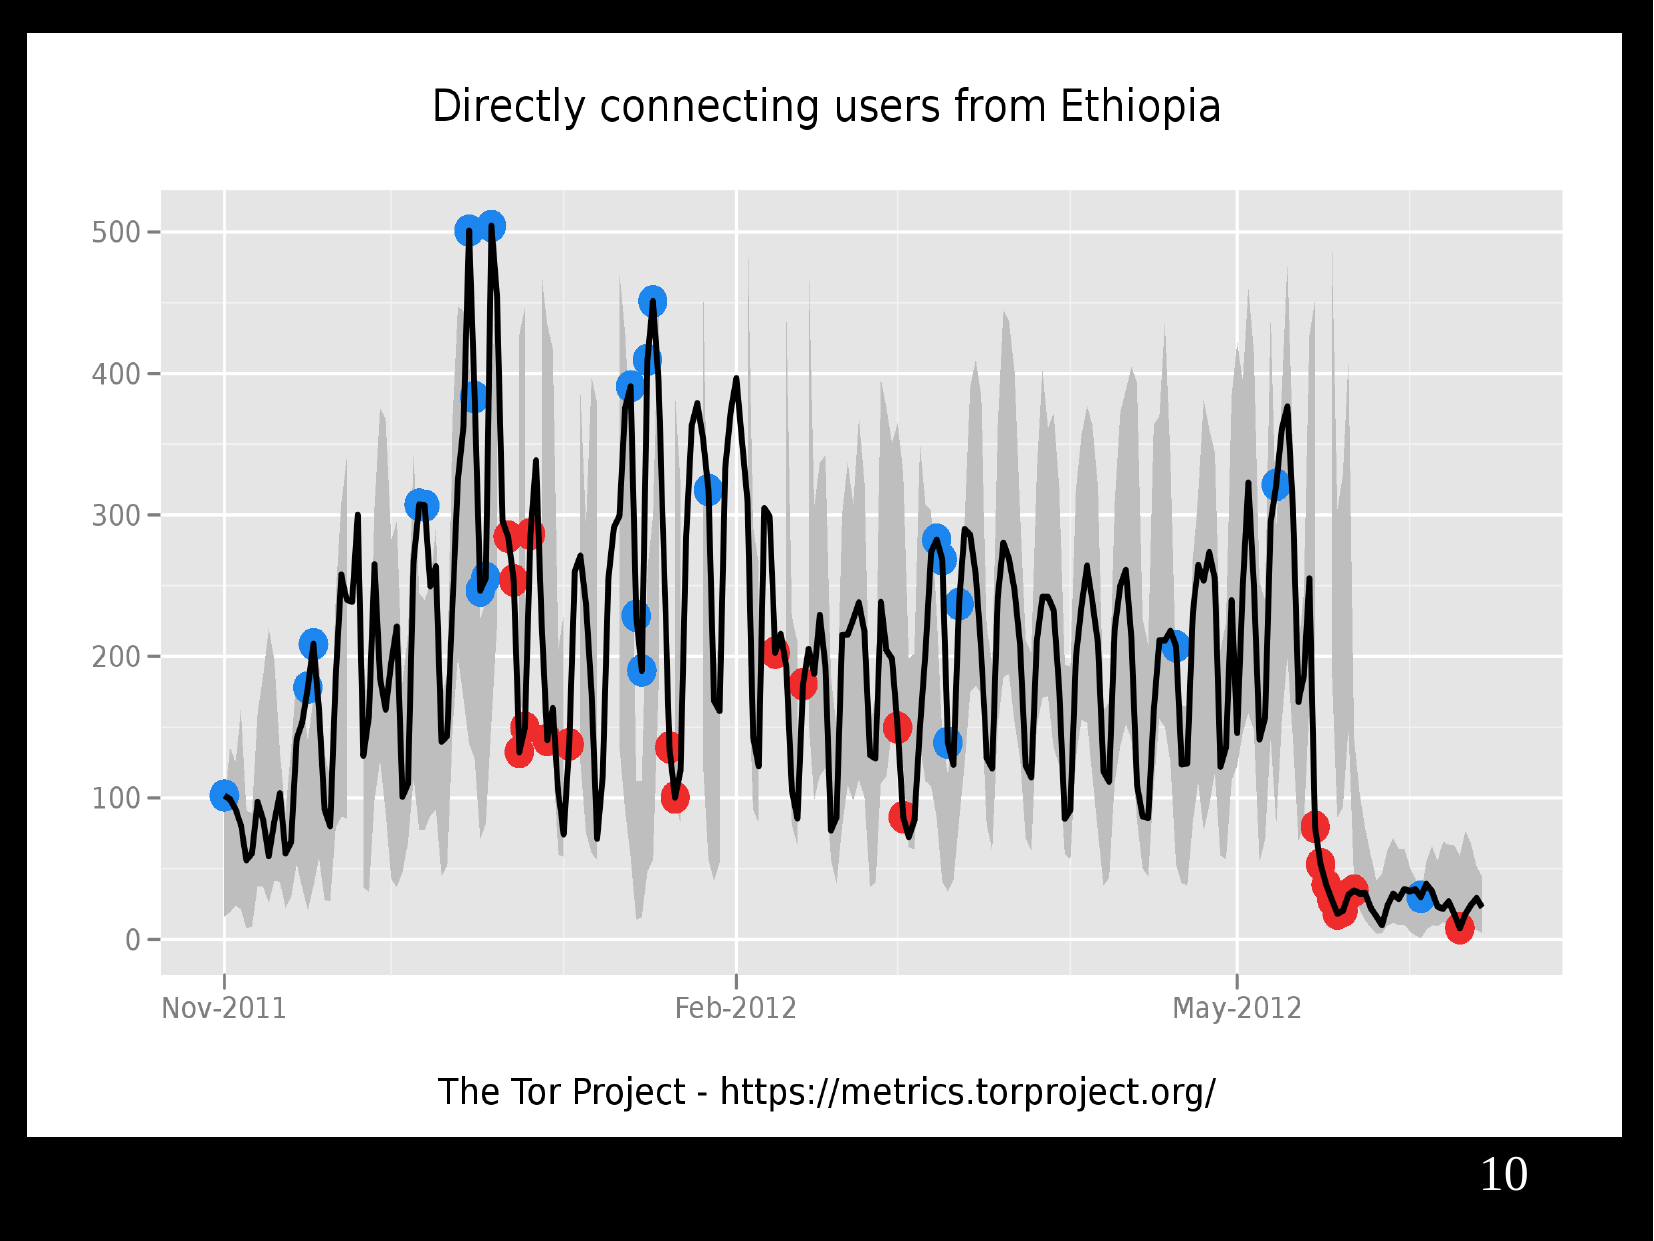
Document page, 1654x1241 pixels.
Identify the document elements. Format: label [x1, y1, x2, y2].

picture [27, 33, 1622, 1137]
